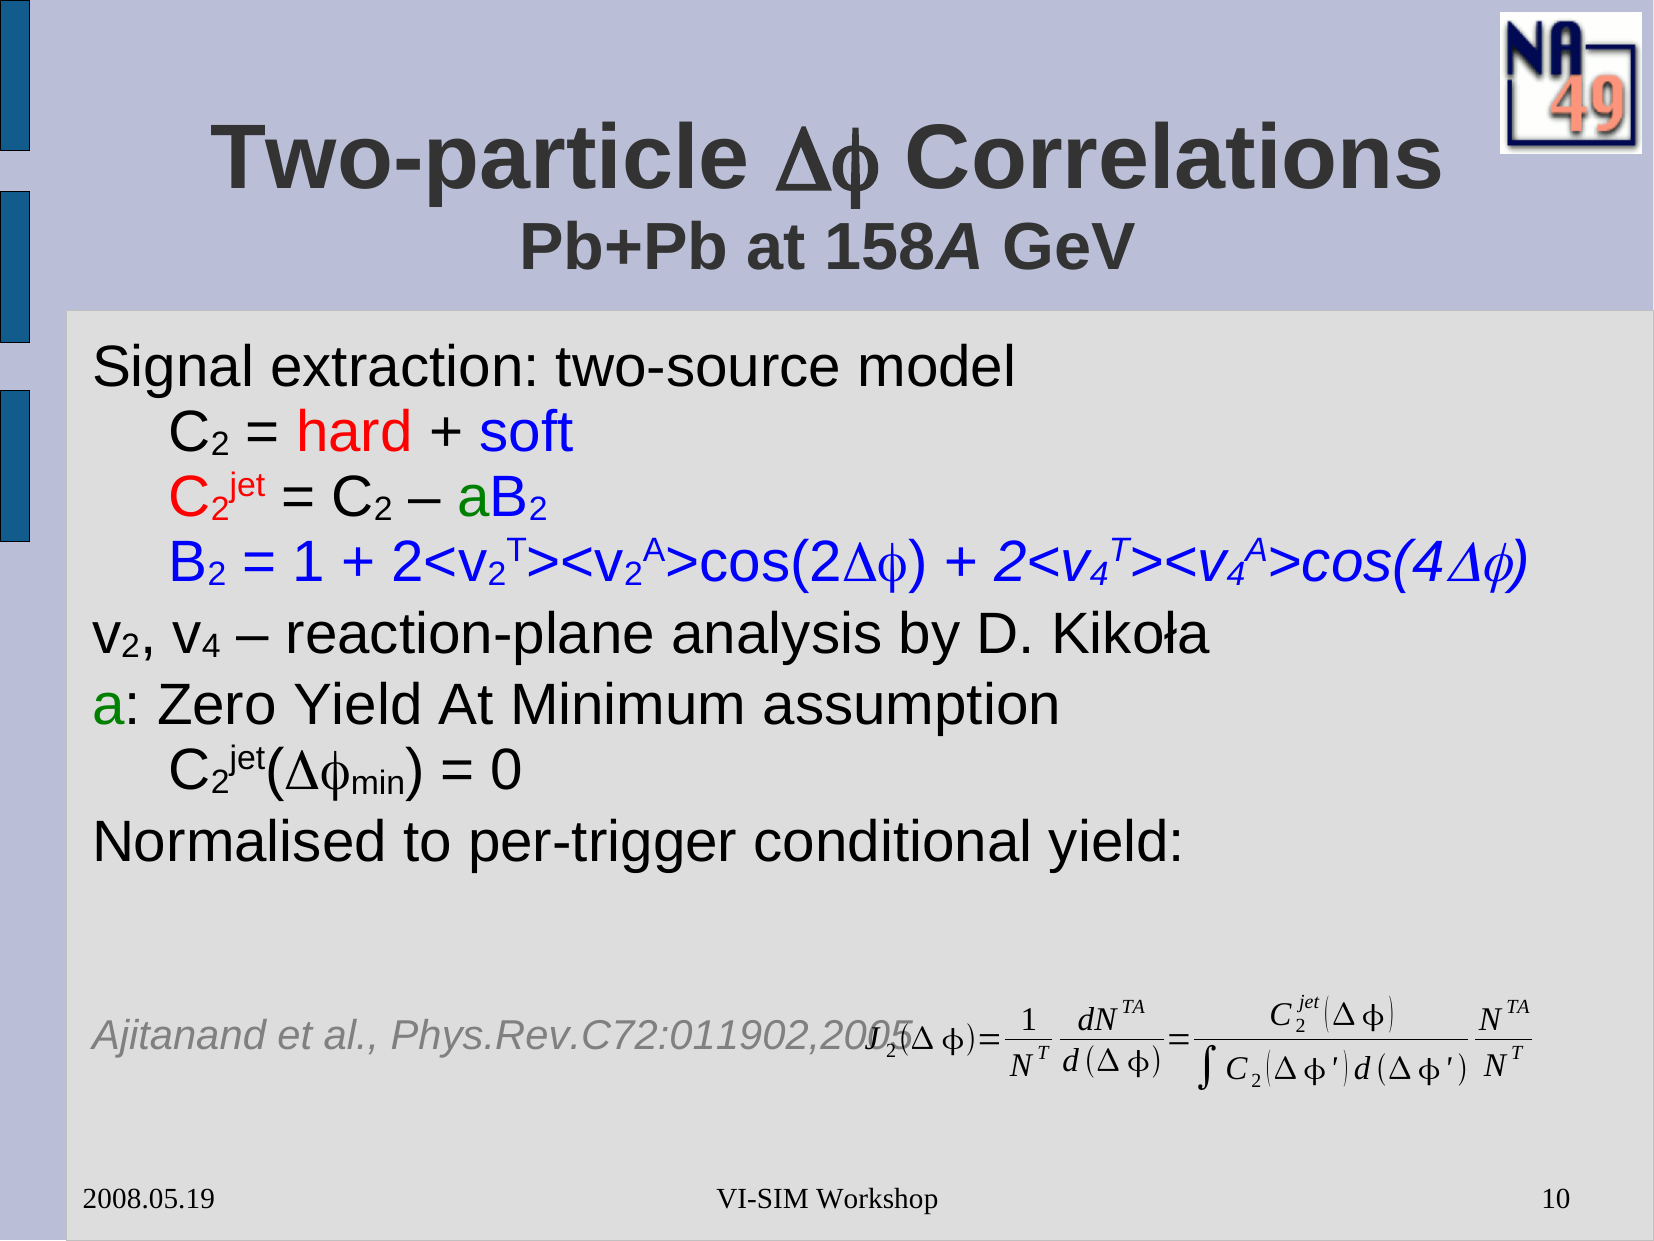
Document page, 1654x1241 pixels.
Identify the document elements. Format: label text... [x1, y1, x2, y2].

chart [856, 991, 1540, 1093]
picture [1500, 12, 1642, 154]
title Two-particle Df Correlations Pb+Pb at 158A GeV [121, 97, 1534, 292]
list Signal extraction: two-source model C2 = hard + soft C2jet = C2 – aB2 B2 = 1 + 2<v2T><v2A>cos(2Df) + 2<v4T><v4A>cos(4Df) v2, v4 – reaction-plane analysis by D. Kikoła a: Zero Yield At Minimum assumption C2jet(Dfmin) = 0 Normalised to per-trigger conditional yield: Ajitanand et al., Phys.Rev.C72:011902,2005 [74, 327, 1577, 1164]
